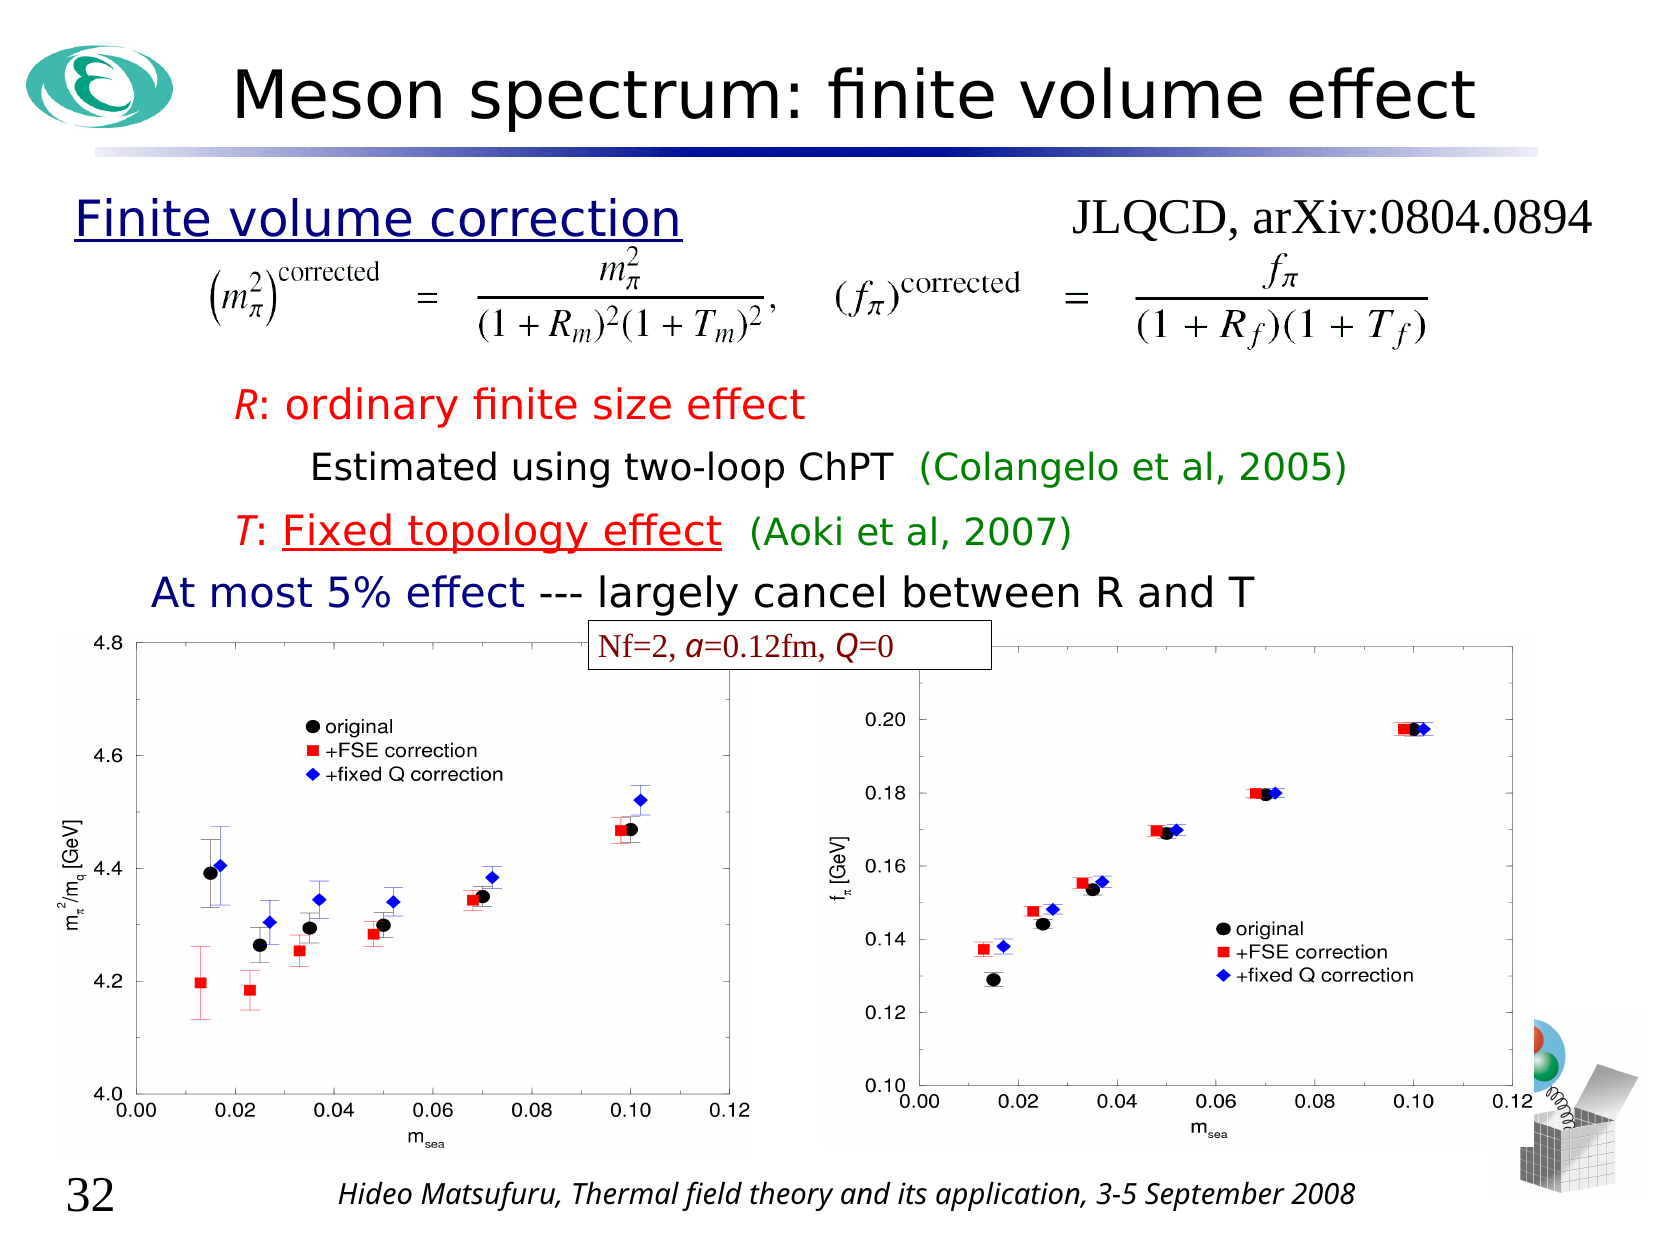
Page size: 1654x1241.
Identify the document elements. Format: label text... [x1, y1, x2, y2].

picture [207, 244, 784, 347]
picture [95, 147, 1538, 157]
list Finite volume correction R: ordinary finite size effect Estimated using two-loop ChPT (Colangelo et al, 2005) T: Fixed topology effect (Aoki et al, 2007) At most 5% effect --- largely cancel between R and T [56, 189, 1612, 678]
picture [55, 632, 751, 1157]
text_box Nf=2, a=0.12fm, Q=0 [588, 620, 992, 670]
text_box JLQCD, arXiv:0804.0894 [1072, 188, 1593, 246]
picture [822, 636, 1644, 1200]
title Meson spectrum: finite volume effect [183, 42, 1527, 149]
picture [20, 37, 179, 136]
picture [830, 248, 1437, 354]
